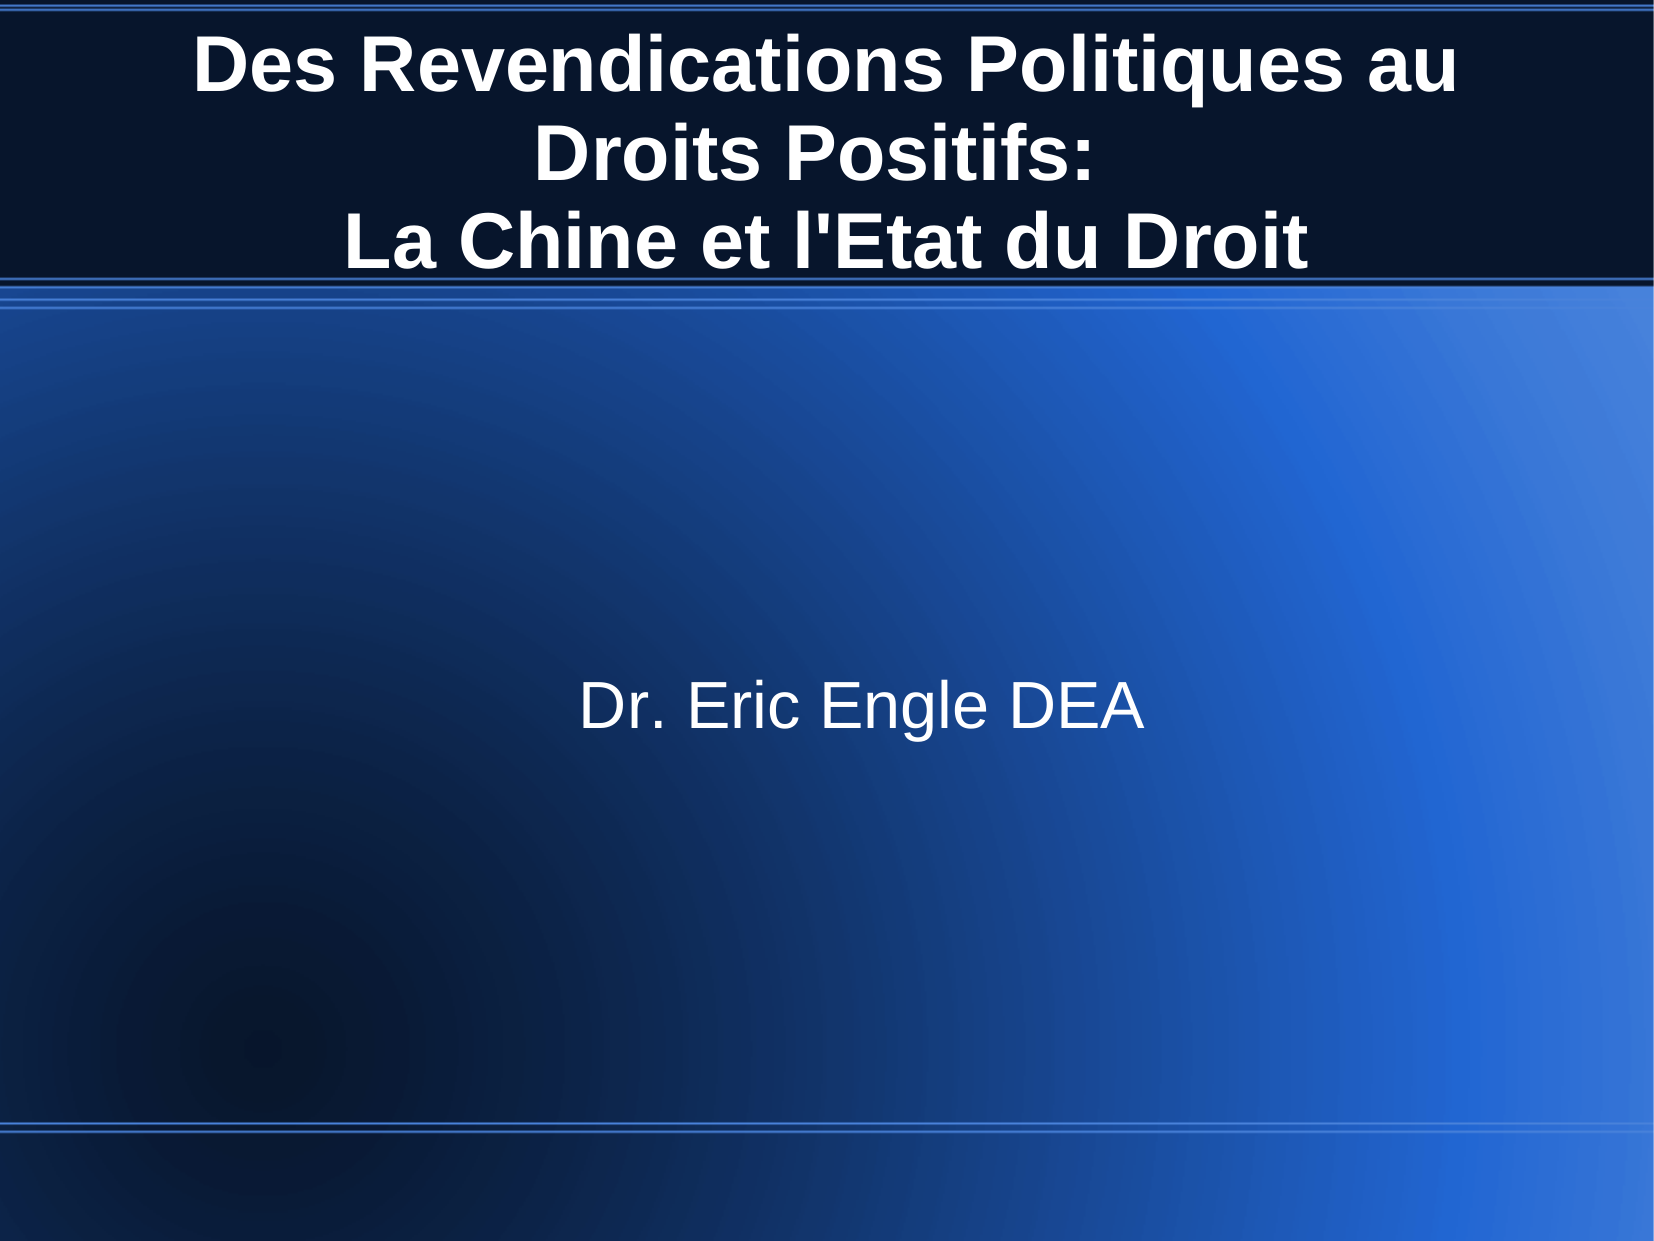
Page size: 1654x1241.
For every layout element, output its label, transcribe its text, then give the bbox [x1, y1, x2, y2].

list Dr. Eric Engle DEA [82, 355, 1571, 1058]
picture [0, 0, 1654, 1241]
title Des Revendications Politiques au Droits Positifs: La Chine et l'Etat du Droit [82, 20, 1571, 286]
